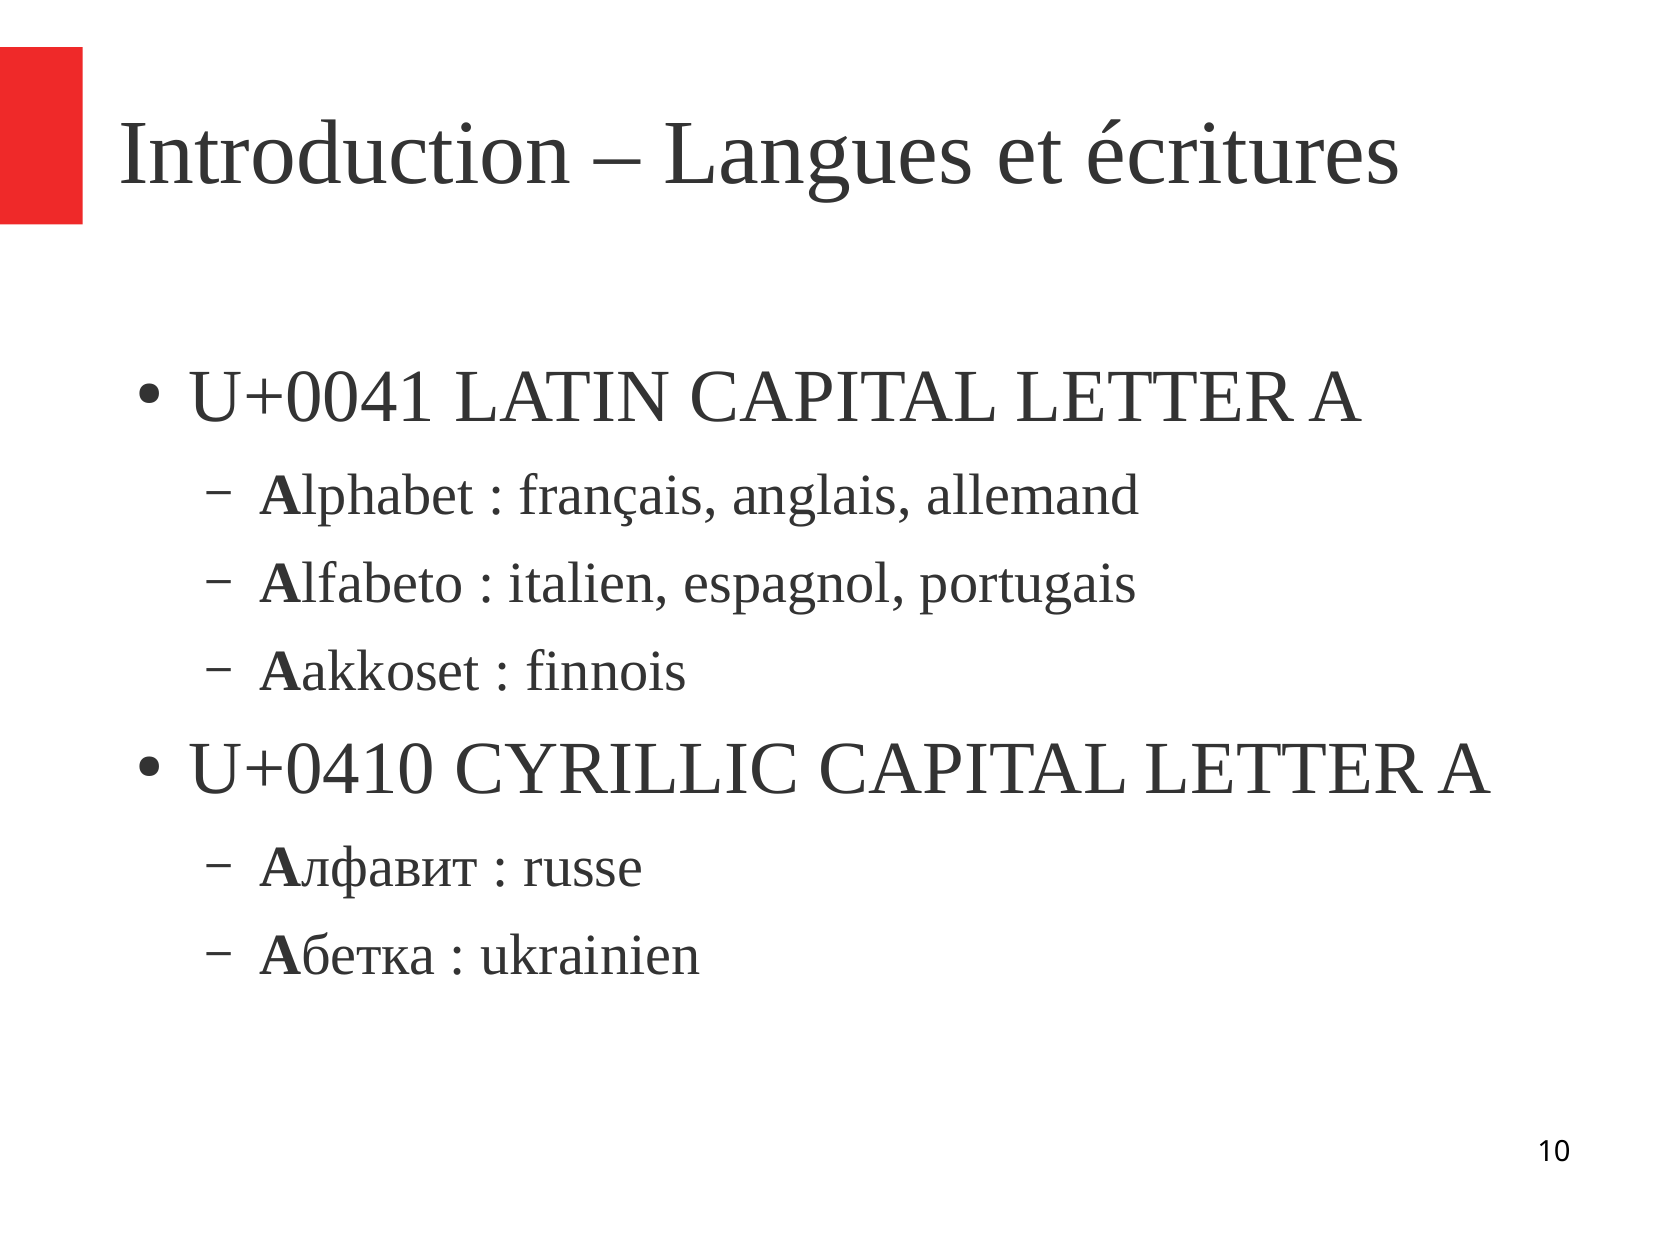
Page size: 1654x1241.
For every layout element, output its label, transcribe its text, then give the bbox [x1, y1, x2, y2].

title Introduction – Langues et écritures [118, 49, 1571, 257]
list U+0041 LATIN CAPITAL LETTER A Alphabet : français, anglais, allemand Alfabeto : italien, espagnol, portugais Aakkoset : finnois U+0410 CYRILLIC CAPITAL LETTER A Алфавит : russe Абетка : ukrainien [118, 354, 1536, 1074]
